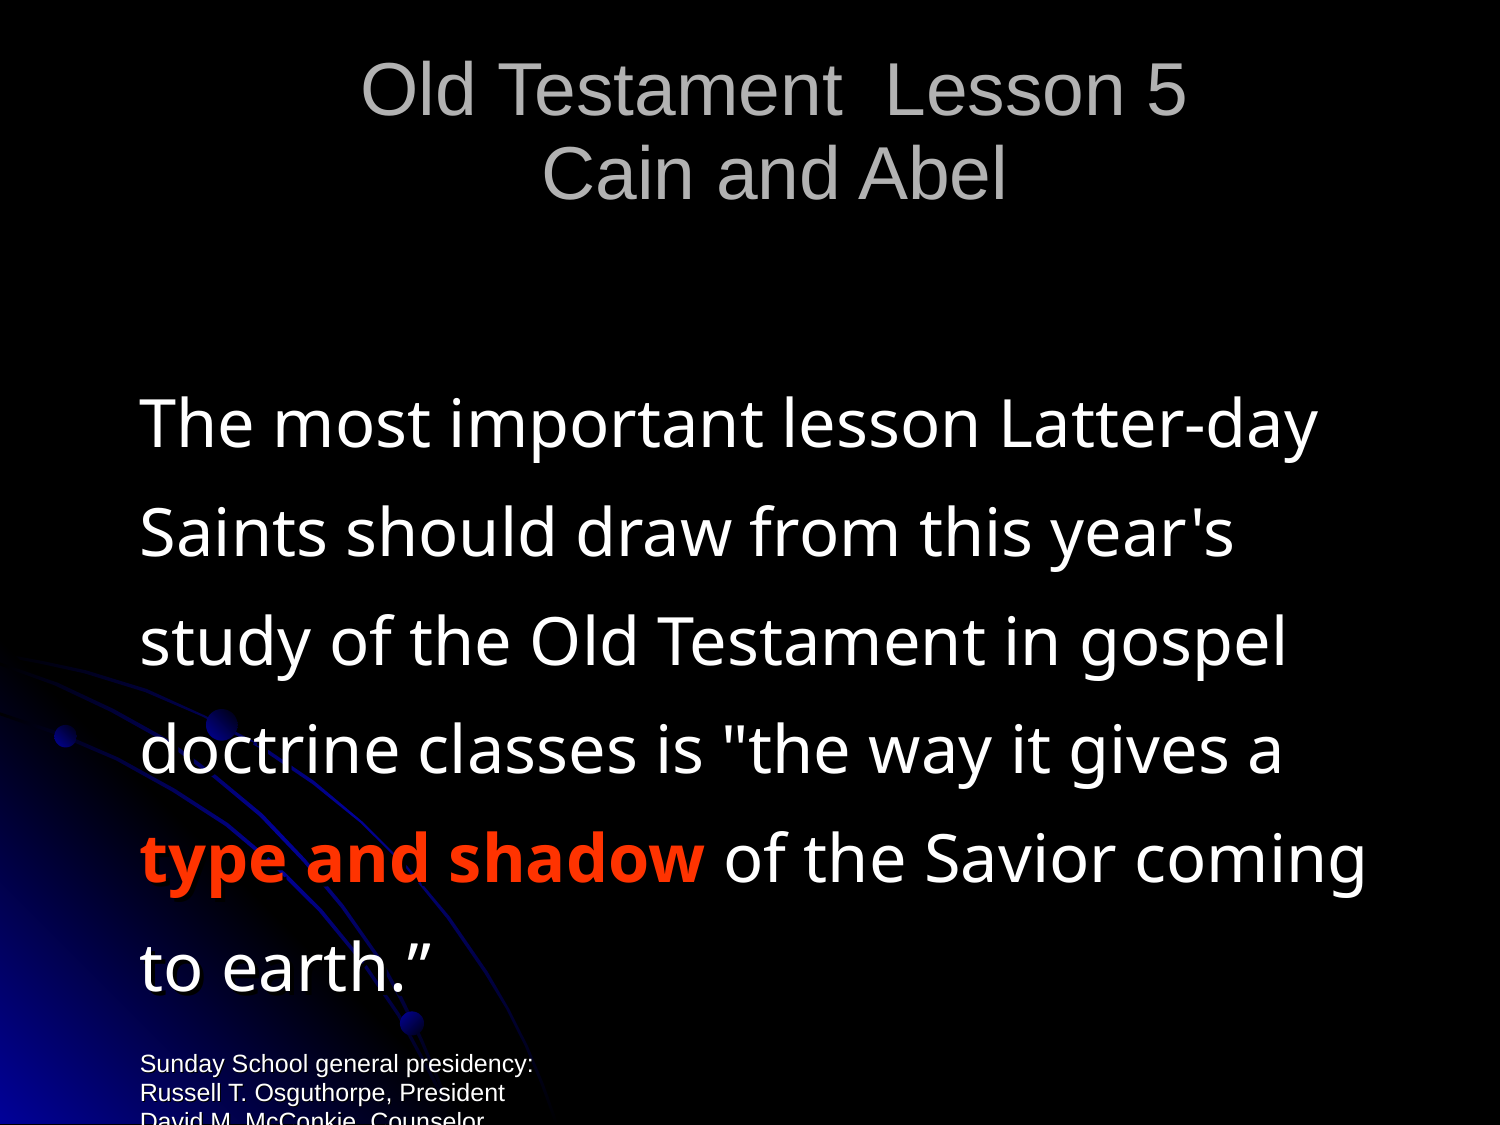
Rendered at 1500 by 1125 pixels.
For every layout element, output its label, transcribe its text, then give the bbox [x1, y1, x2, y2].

title Old Testament Lesson 5 Cain and Abel [137, 30, 1413, 336]
subtitle The most important lesson Latter-day Saints should draw from this year's study of the Old Testament in gospel doctrine classes is "the way it gives a type and shadow of the Savior coming to earth.” Sunday School general presidency: Russell T. Osguthorpe, President David M. McConkie, Counselor Matthew O. Richardson, Counselor [125, 350, 1401, 1026]
